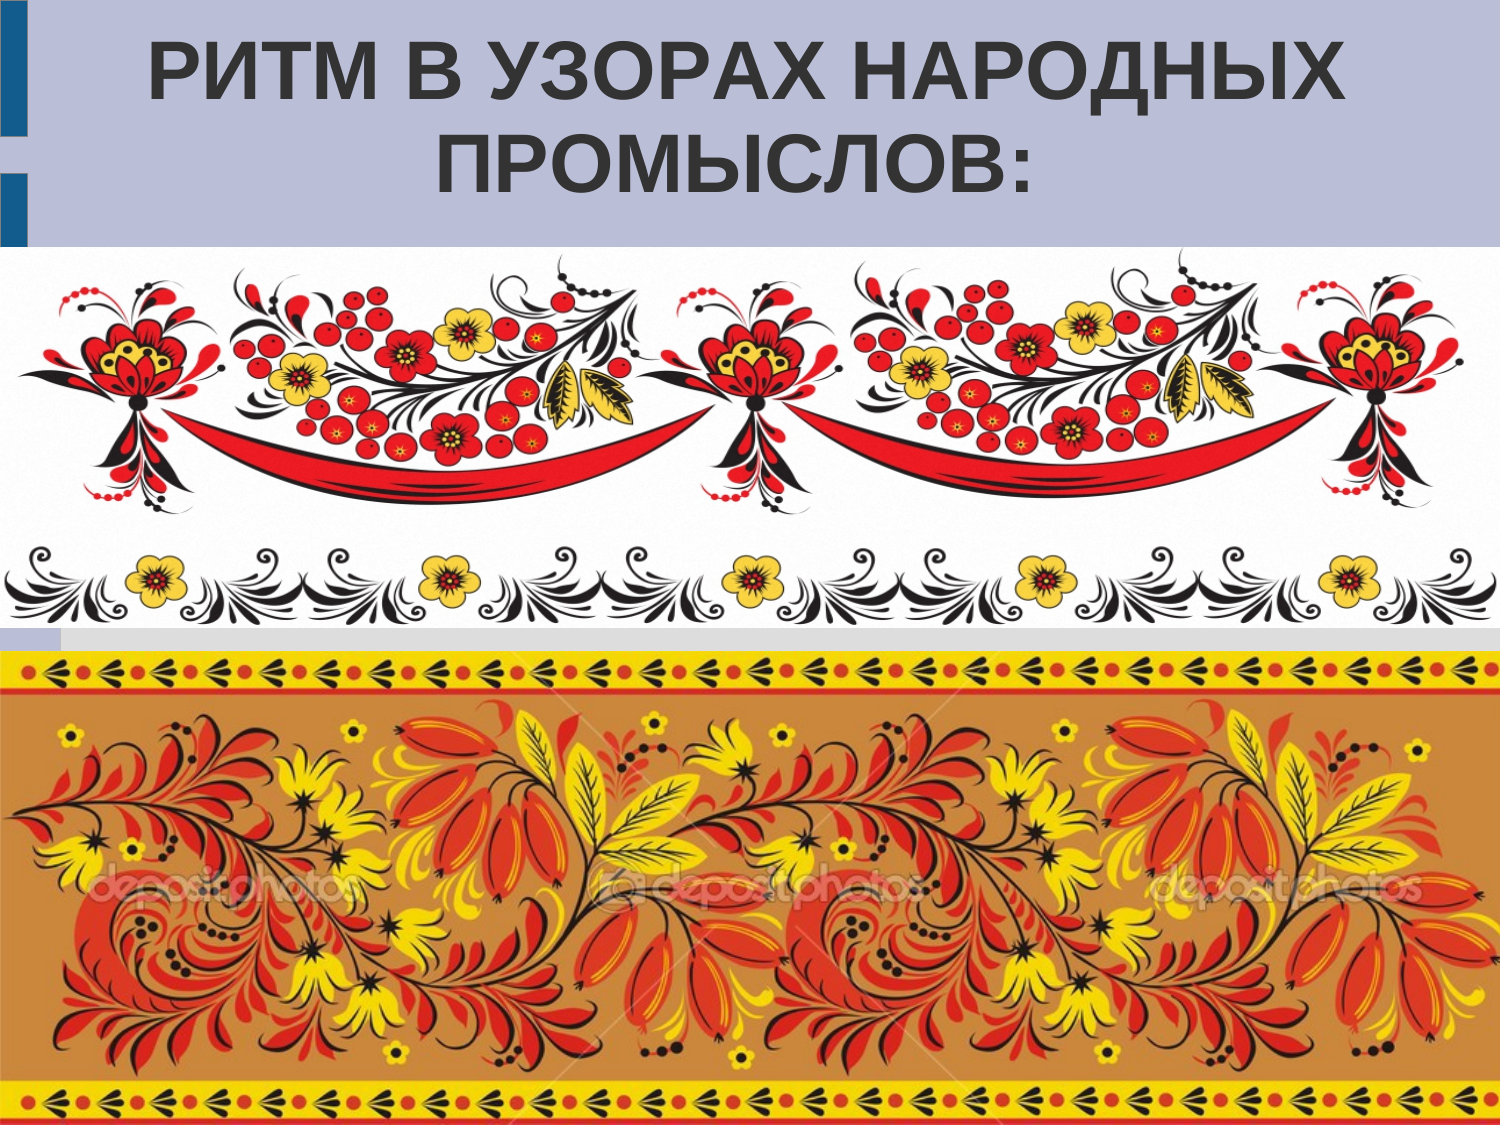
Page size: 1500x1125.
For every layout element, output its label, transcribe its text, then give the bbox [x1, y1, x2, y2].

title РИТМ В УЗОРАХ НАРОДНЫХ ПРОМЫСЛОВ: [106, 23, 1388, 212]
picture [0, 651, 1500, 1125]
picture [0, 247, 1500, 628]
